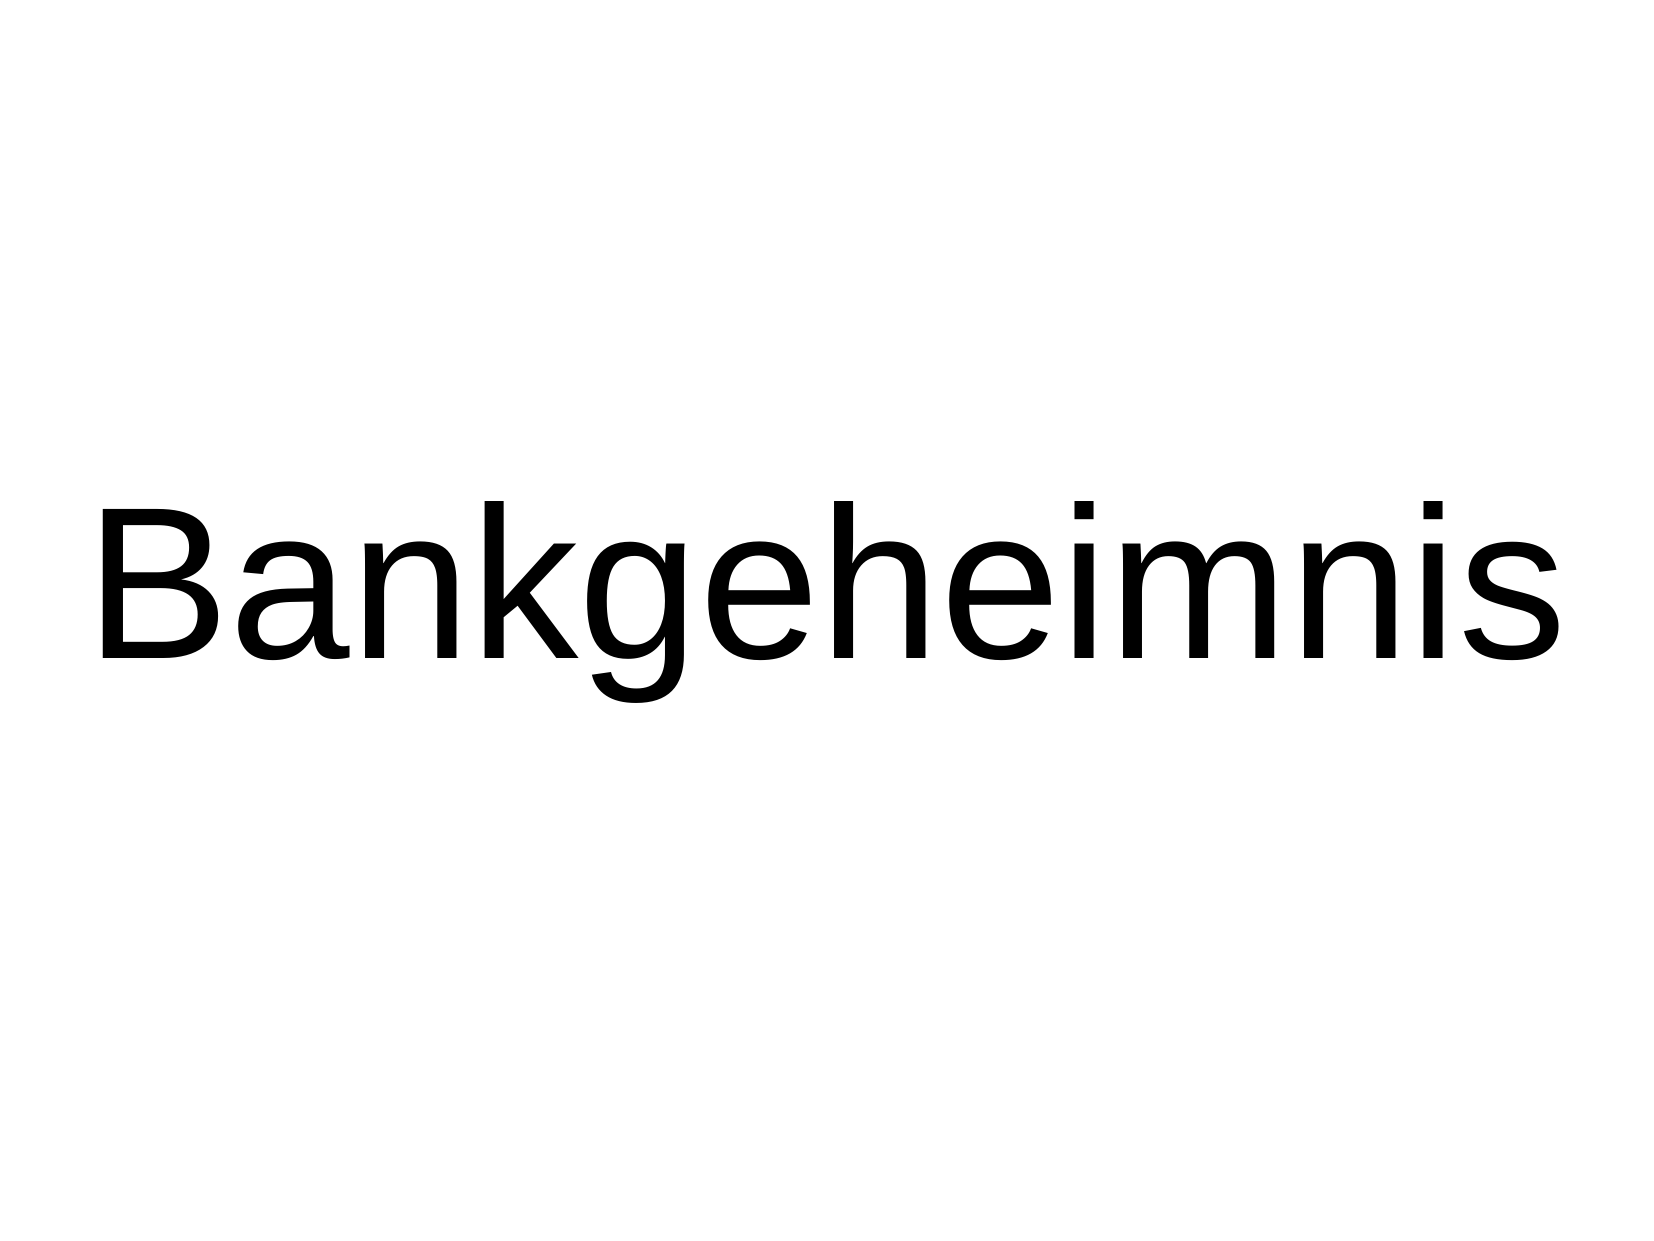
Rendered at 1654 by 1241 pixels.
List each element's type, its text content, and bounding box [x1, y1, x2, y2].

text_box Bankgeheimnis [82, 56, 1571, 1102]
